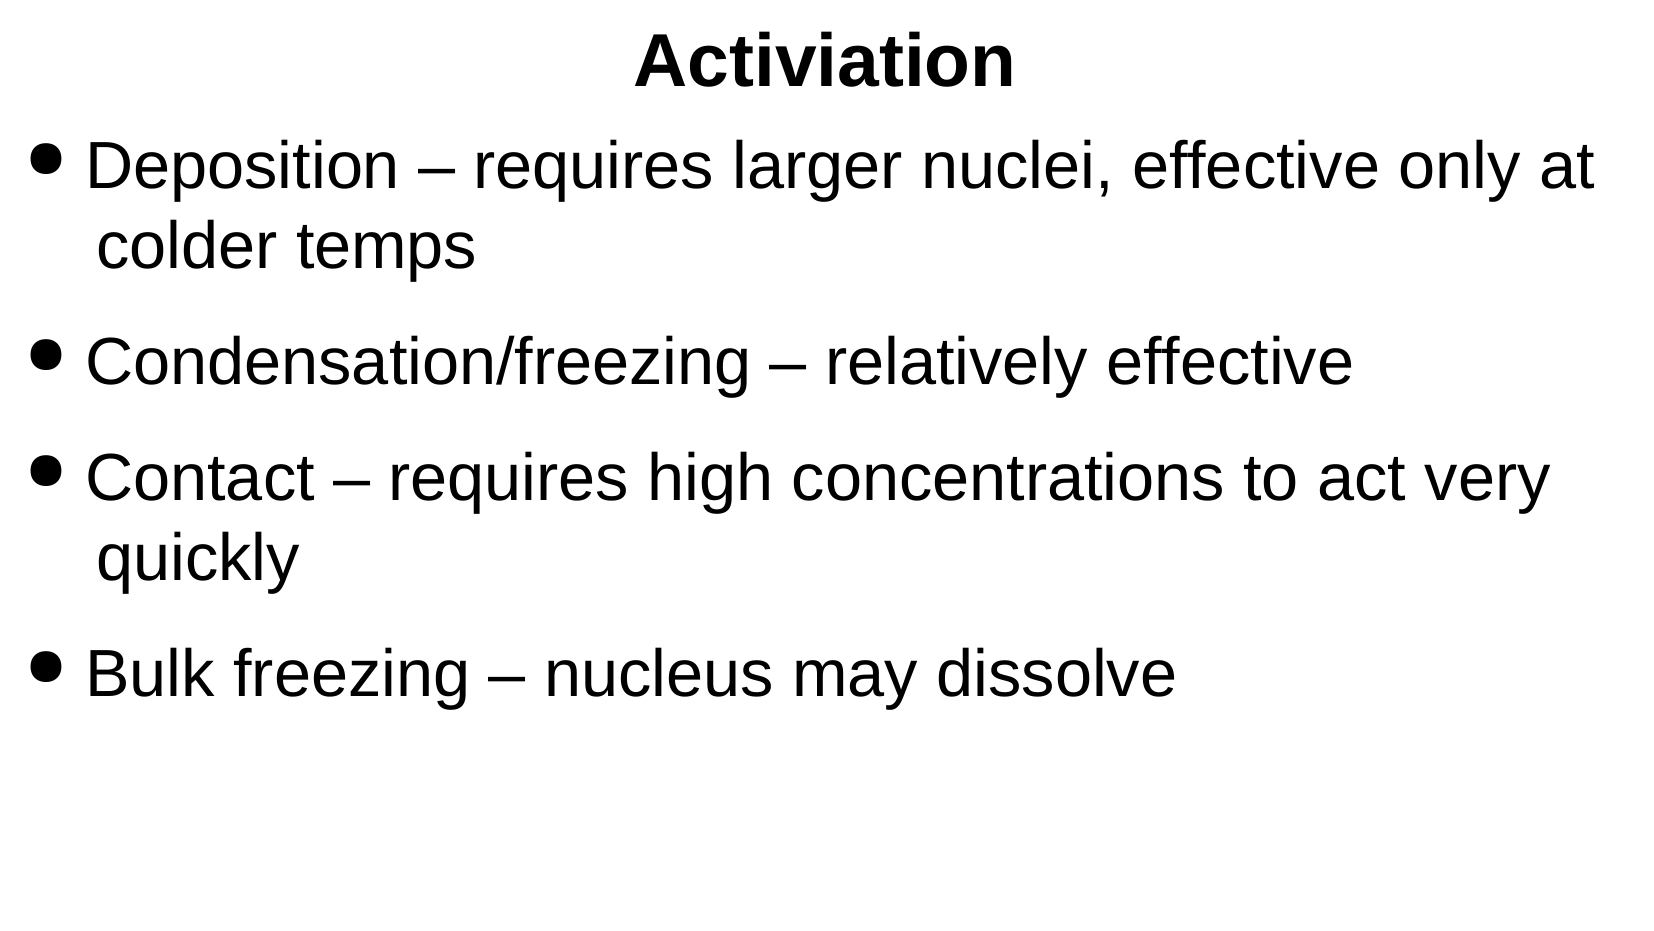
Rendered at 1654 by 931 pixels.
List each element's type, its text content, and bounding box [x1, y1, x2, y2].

title Activiation [0, 5, 1654, 107]
text_box Deposition – requires larger nuclei, effective only at colder temps Condensation/freezing – relatively effective Contact – requires high concentrations to act very quickly Bulk freezing – nucleus may dissolve [10, 114, 1645, 718]
